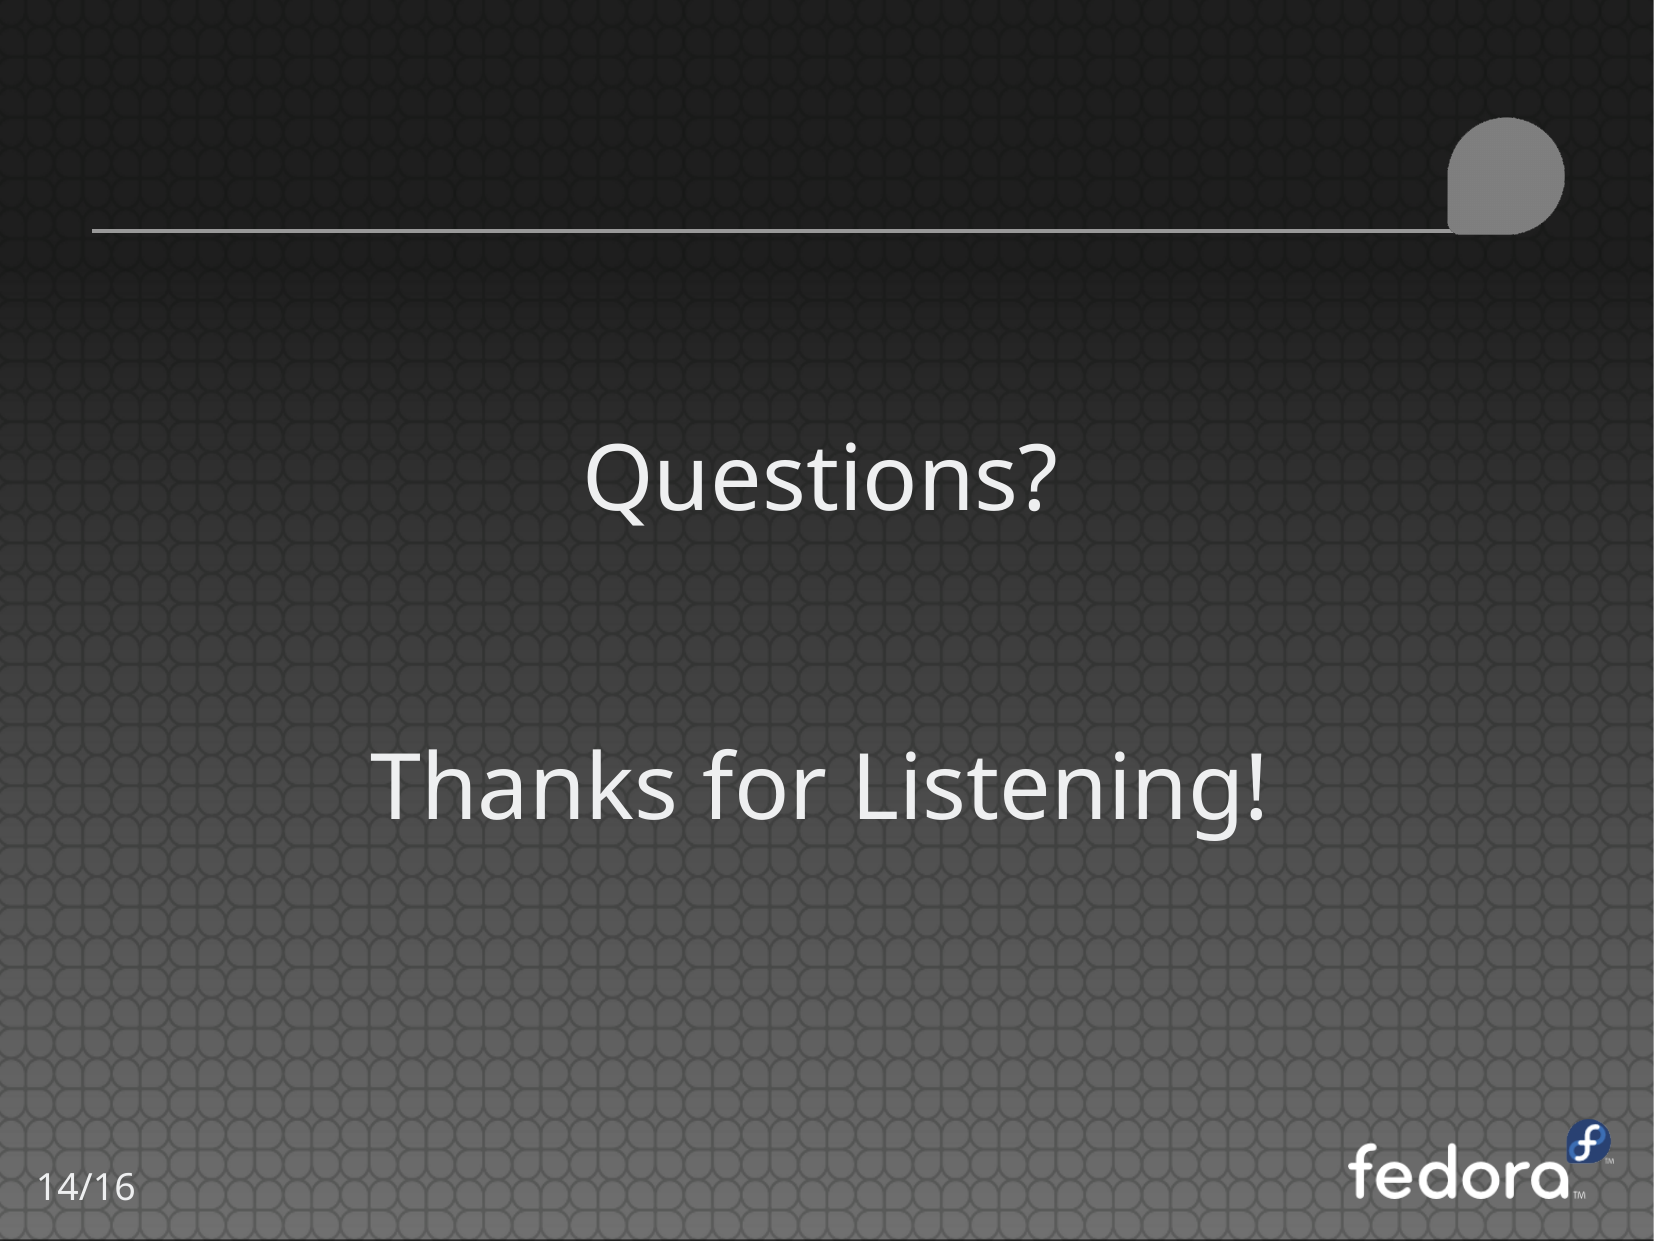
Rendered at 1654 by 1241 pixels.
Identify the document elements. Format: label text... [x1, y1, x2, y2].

list Questions? Thanks for Listening! [314, 412, 1327, 1217]
picture [0, 0, 1654, 1241]
